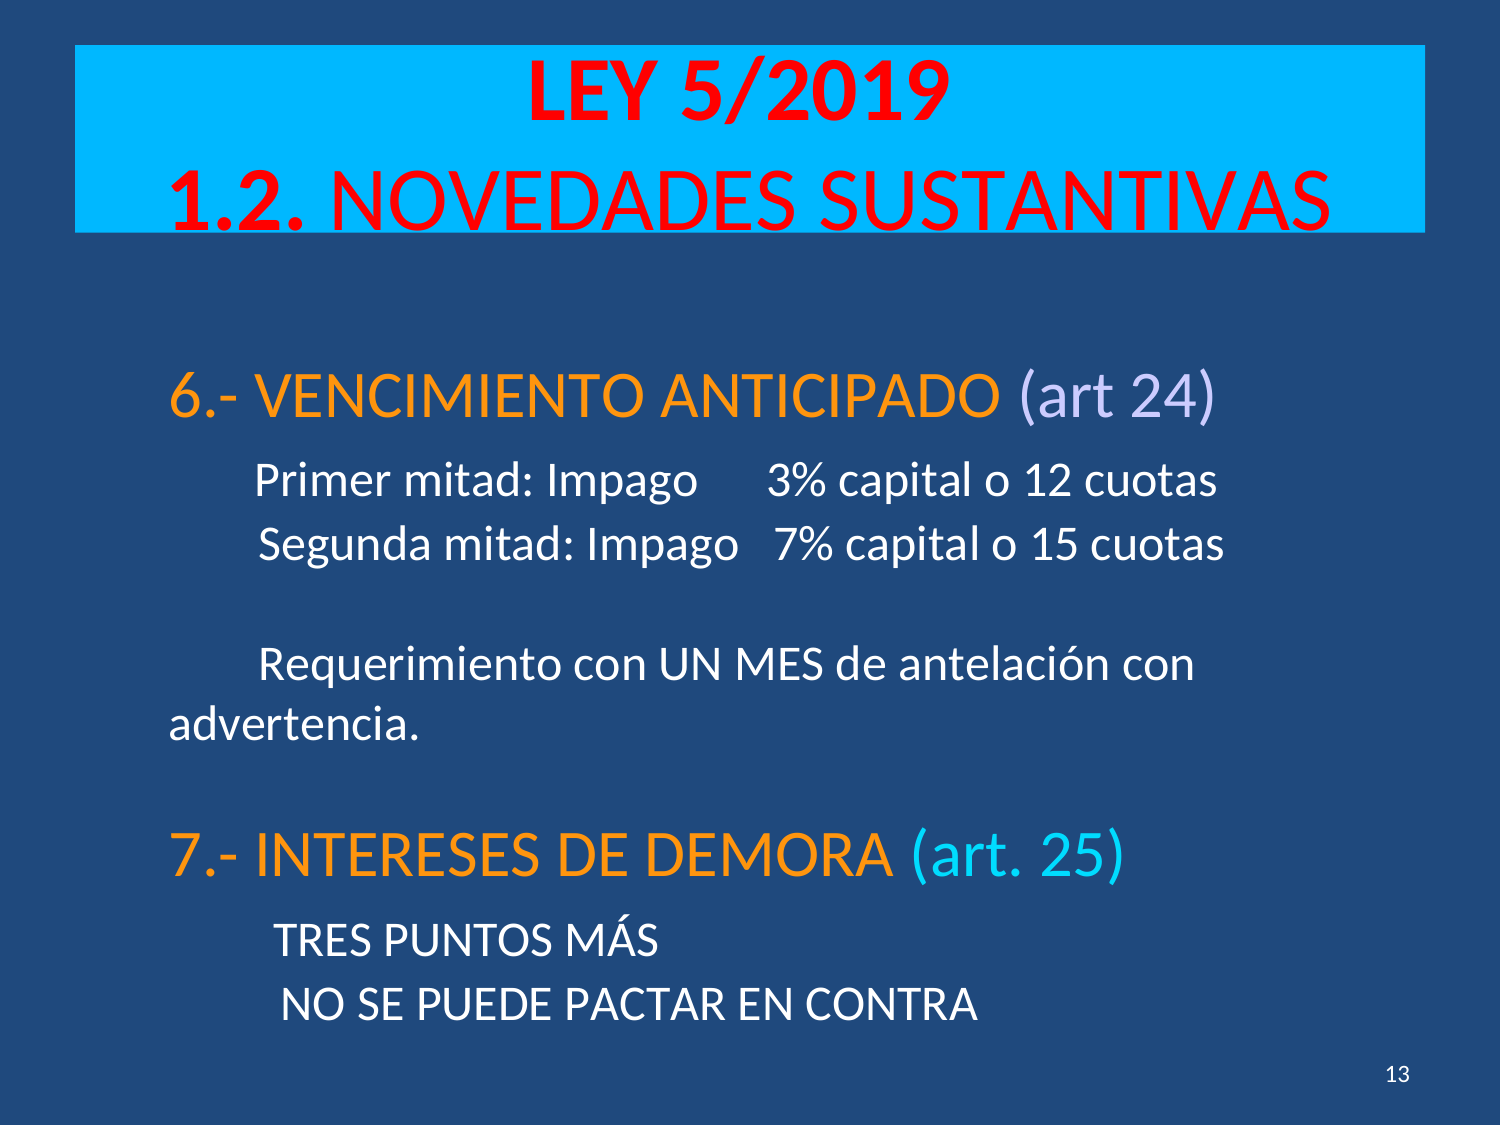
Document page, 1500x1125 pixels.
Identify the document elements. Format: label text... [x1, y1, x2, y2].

text_box 6.- VENCIMIENTO ANTICIPADO (art 24) Primer mitad: Impago 3% capital o 12 cuotas Segunda mitad: Impago 7% capital o 15 cuotas Requerimiento con UN MES de antelación con advertencia. 7.- INTERESES DE DEMORA (art. 25) TRES PUNTOS MÁS NO SE PUEDE PACTAR EN CONTRA [153, 342, 1357, 998]
text_box <número> [1074, 1042, 1426, 1103]
text_box LEY 5/2019 1.2. NOVEDADES SUSTANTIVAS [75, 45, 1426, 233]
